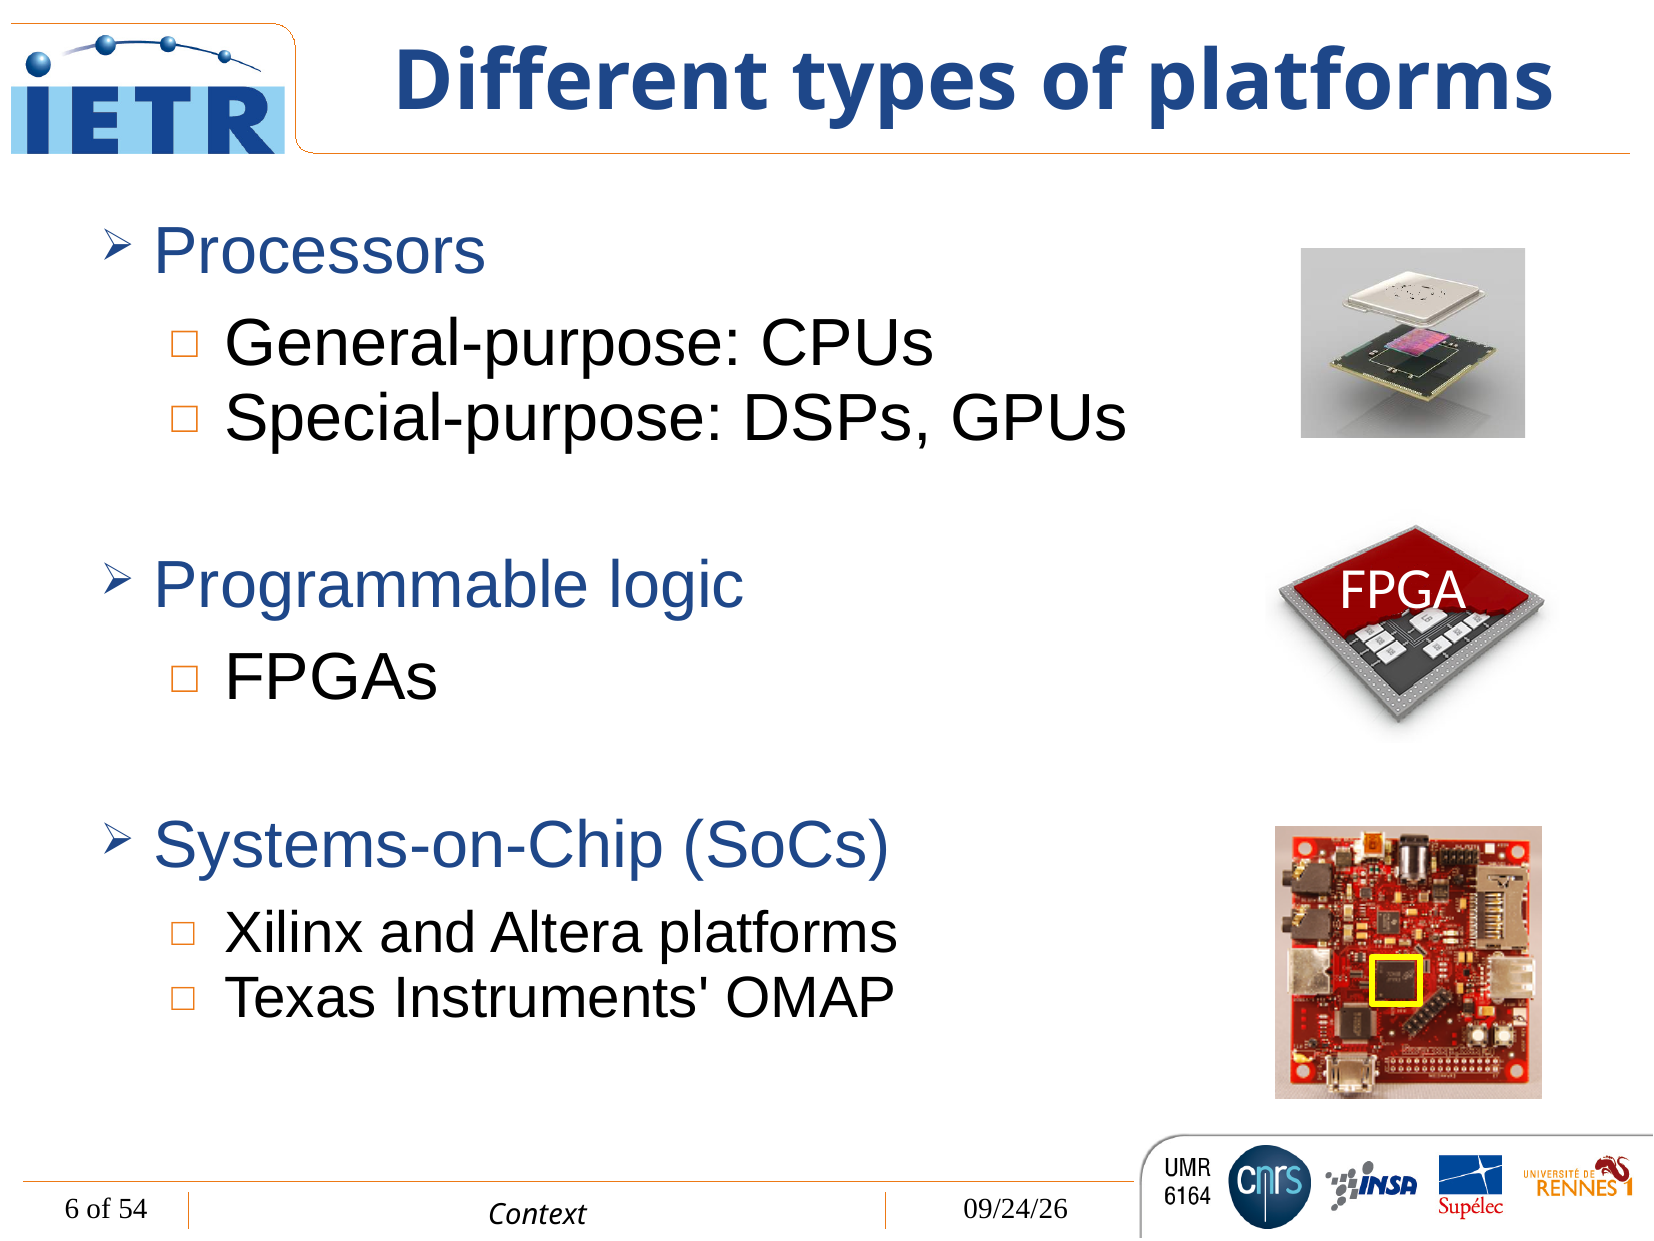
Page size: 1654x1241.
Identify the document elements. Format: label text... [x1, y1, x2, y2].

text_box FPGA [1324, 556, 1535, 627]
title Different types of platforms [295, 0, 1654, 154]
picture [1300, 248, 1526, 438]
list Processors General-purpose: CPUs Special-purpose: DSPs, GPUs Programmable logic FPGAs Systems-on-Chip (SoCs) Xilinx and Altera platforms Texas Instruments' OMAP [82, 212, 1619, 1111]
picture [1265, 508, 1560, 745]
picture [11, 35, 285, 154]
picture [1139, 1133, 1653, 1238]
